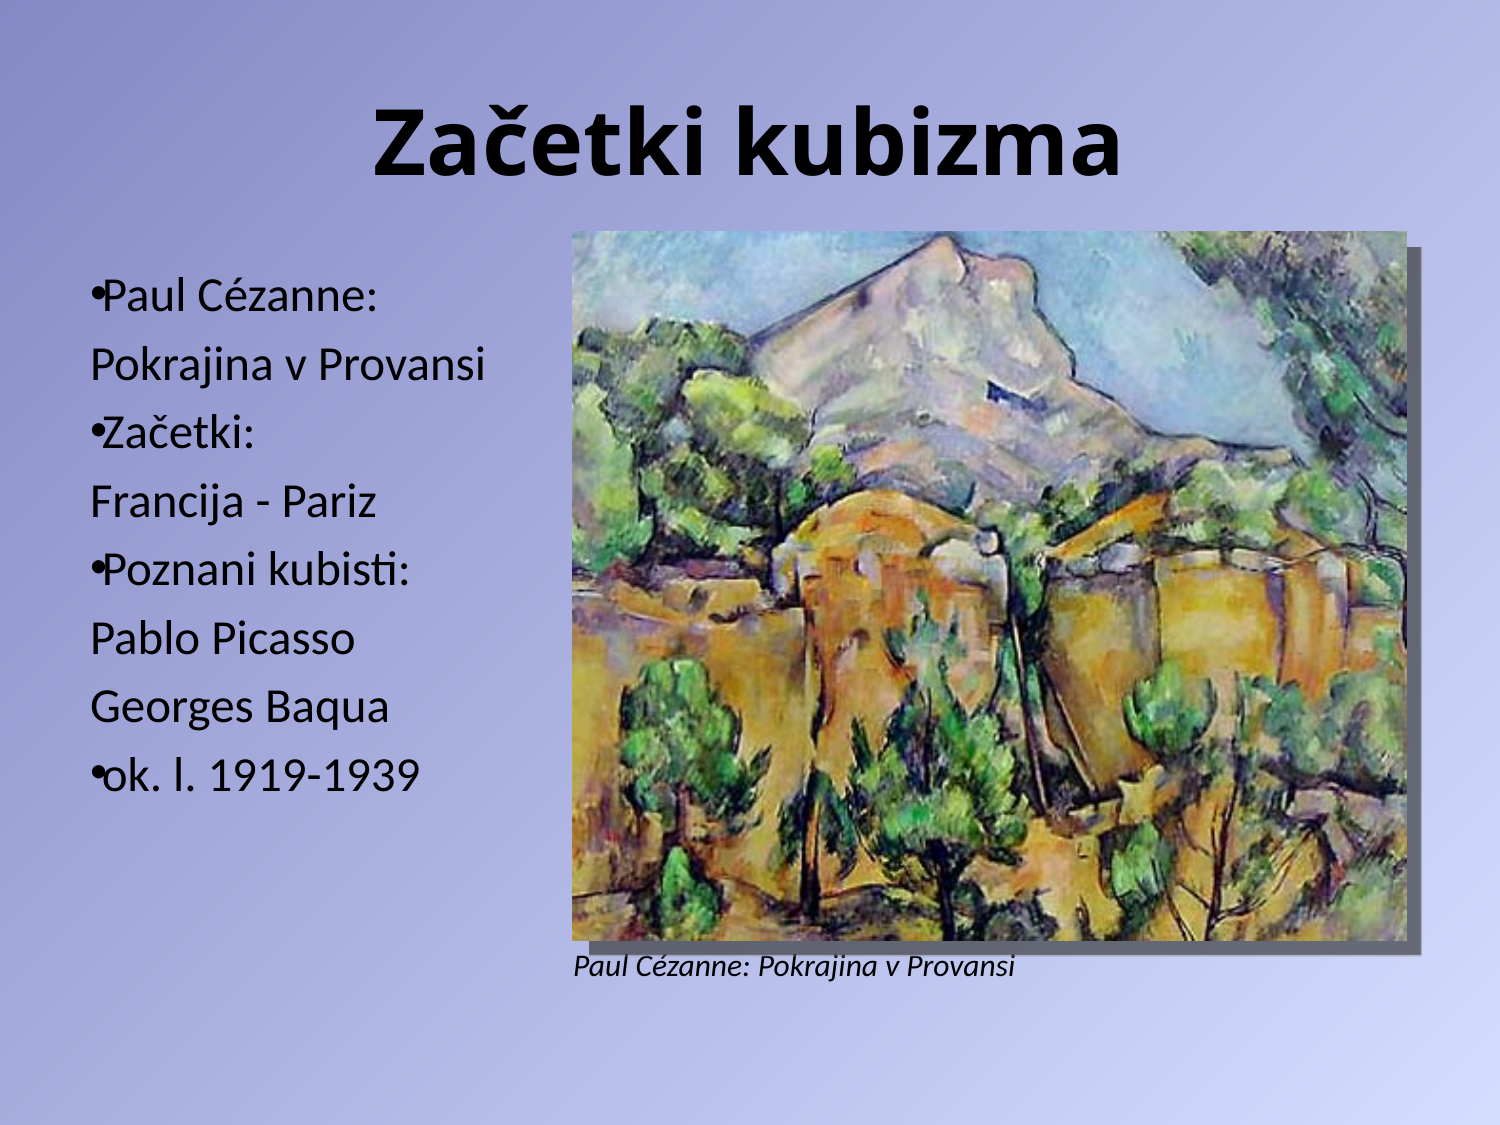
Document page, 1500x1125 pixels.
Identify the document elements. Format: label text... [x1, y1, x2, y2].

list Paul Cézanne: Pokrajina v Provansi Začetki: Francija - Pariz Poznani kubisti: Pablo Picasso Georges Baqua ok. l. 1919-1939 Paul Cézanne: Pokrajina v Provansi [75, 255, 1425, 1071]
picture [572, 231, 1407, 941]
title Začetki kubizma [75, 45, 1425, 233]
